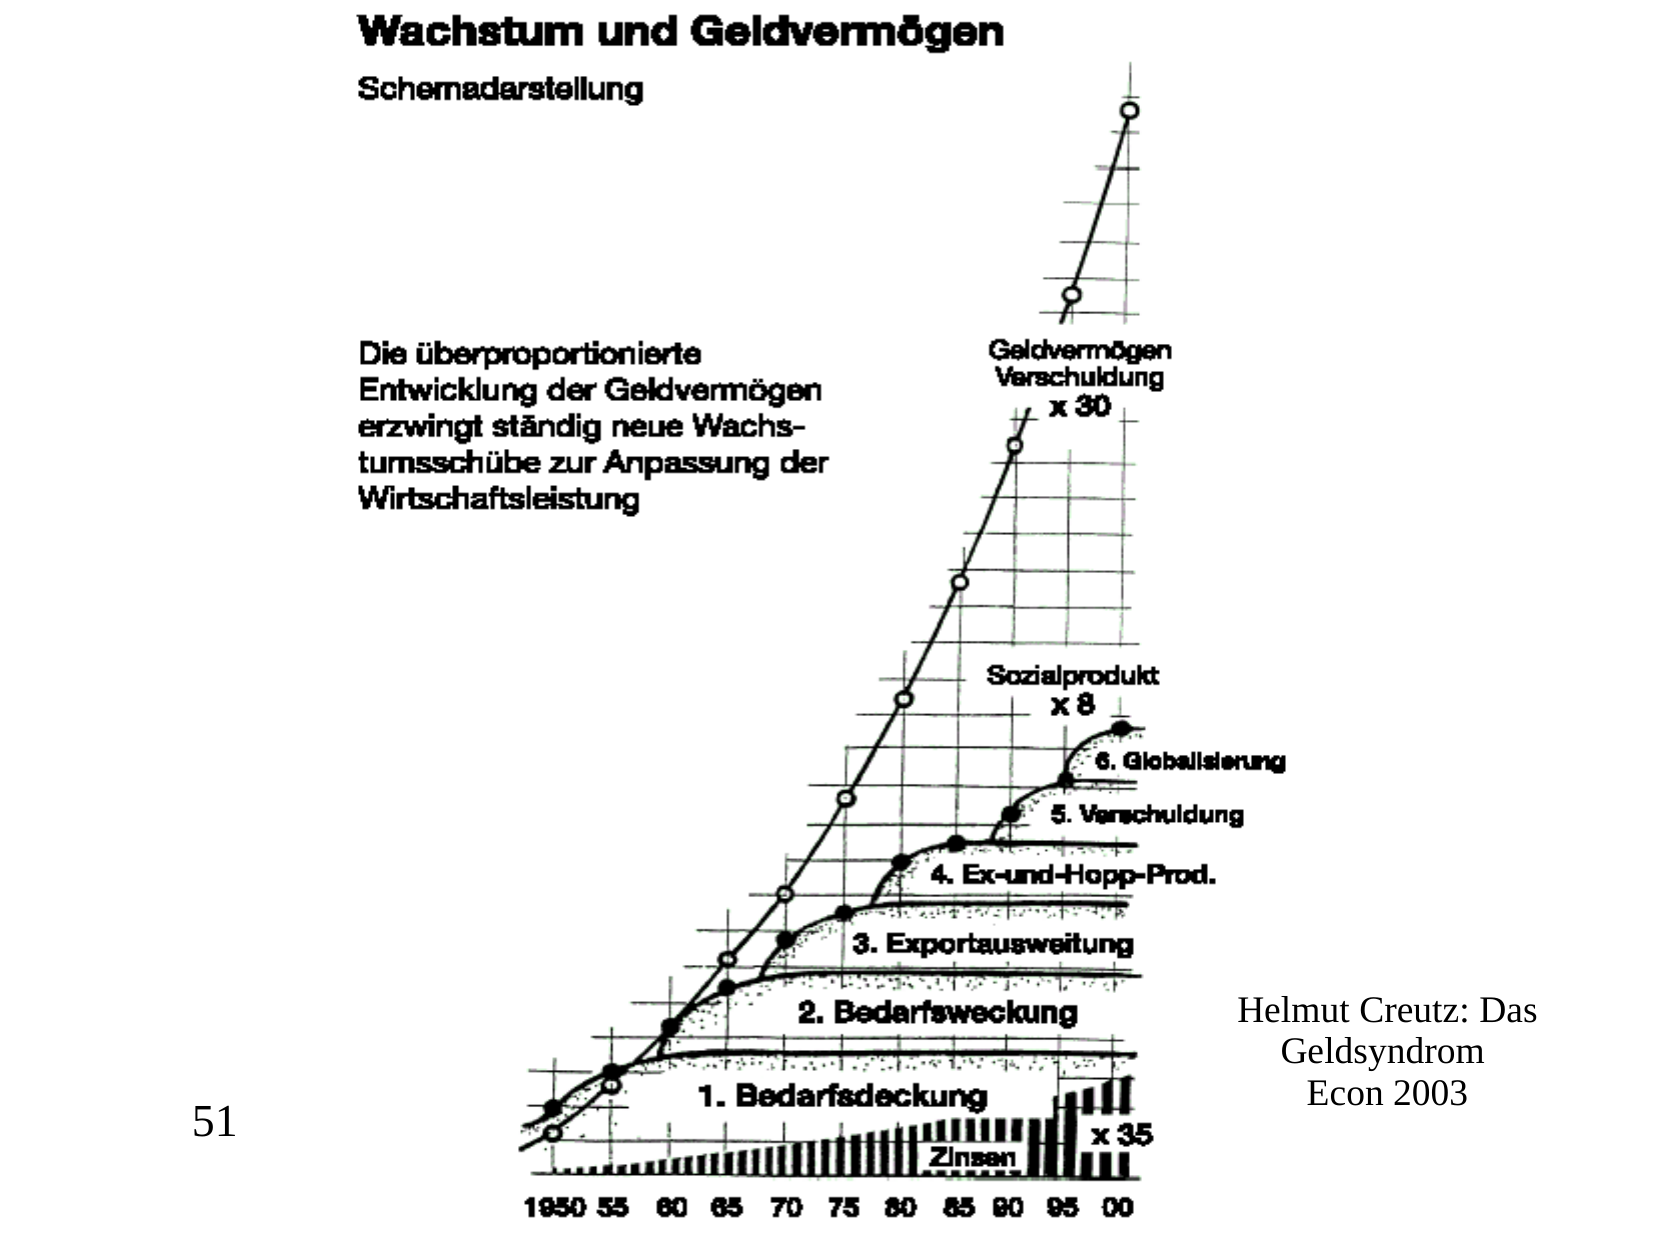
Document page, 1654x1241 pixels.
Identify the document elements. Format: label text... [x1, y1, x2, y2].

text_box <Foliennummer> [177, 1088, 528, 1154]
text_box Helmut Creutz: Das Geldsyndrom Econ 2003 [1222, 981, 1577, 1123]
picture [345, 0, 1308, 1241]
